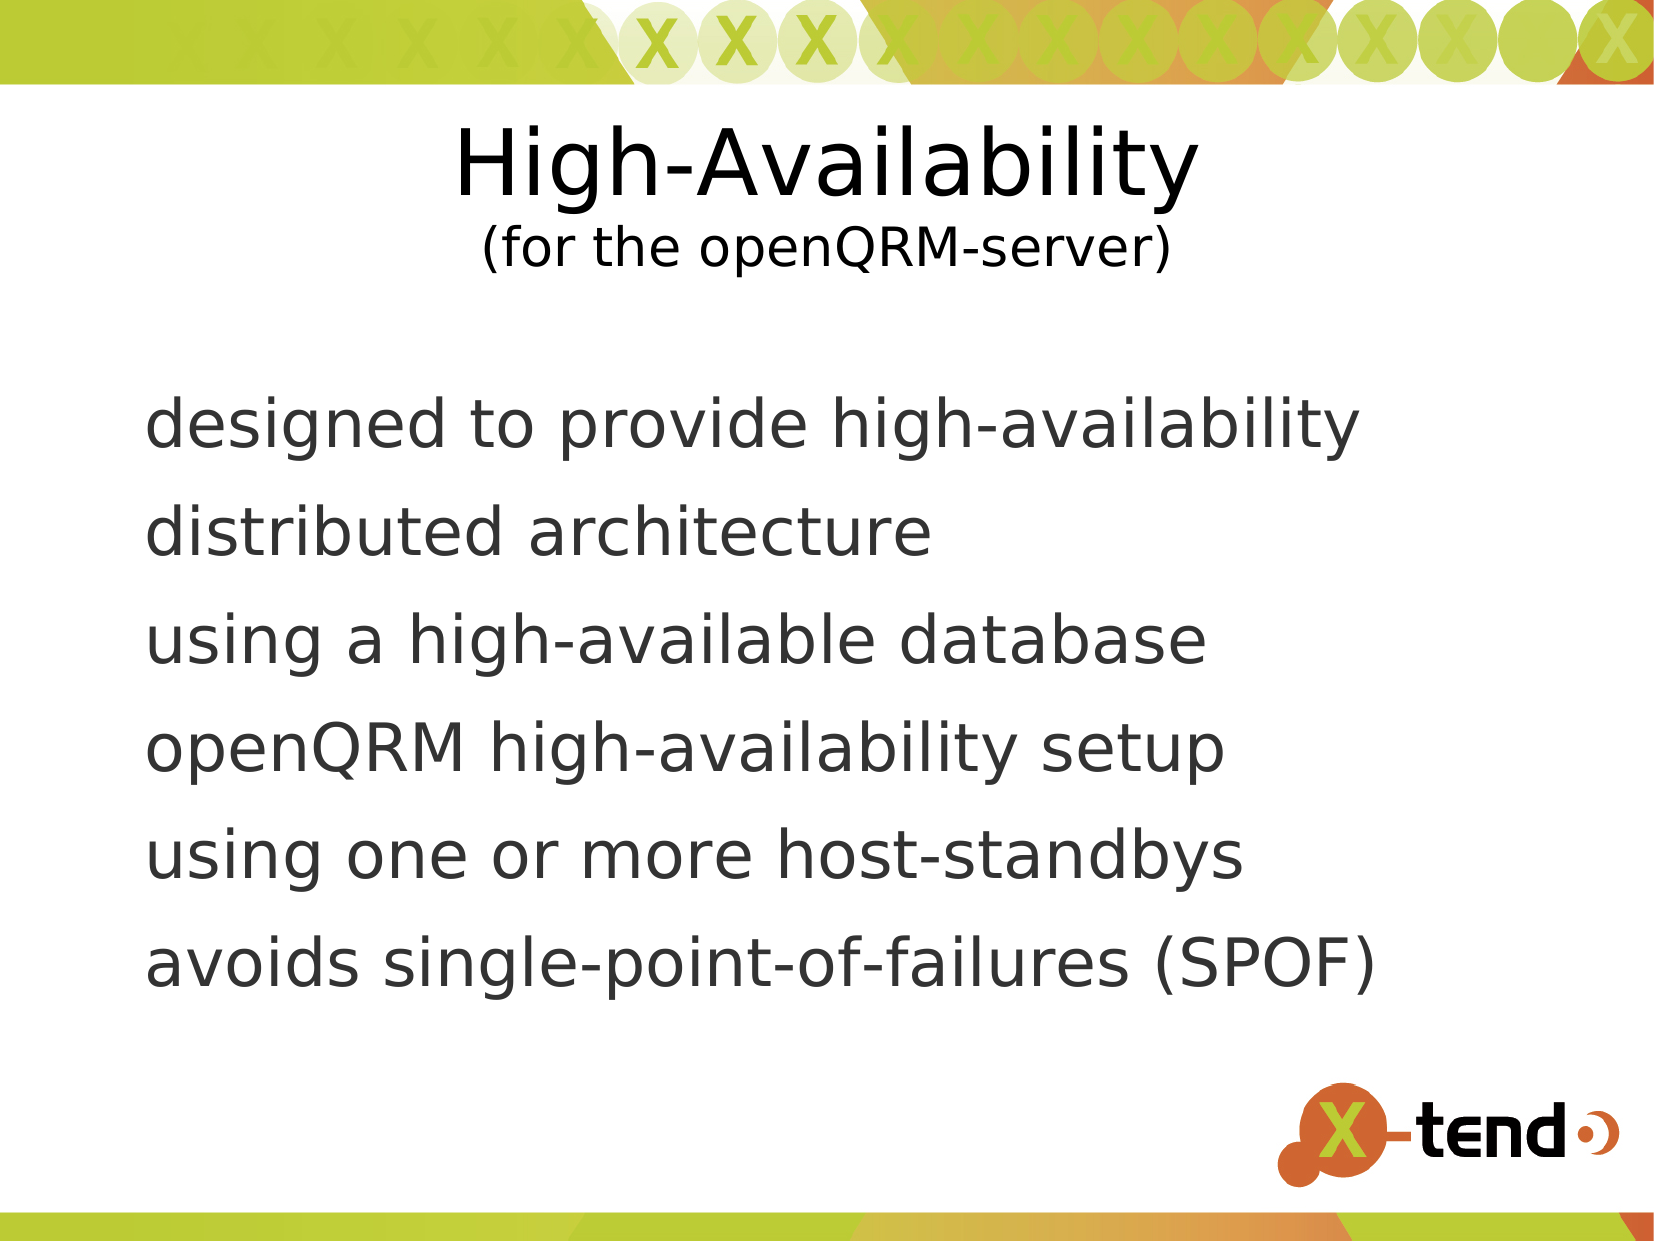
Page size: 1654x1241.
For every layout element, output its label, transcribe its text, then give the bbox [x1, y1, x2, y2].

title High-Availability (for the openQRM-server) [121, 87, 1534, 302]
picture [0, 0, 1654, 1241]
text_box designed to provide high-availability distributed architecture using a high-available database openQRM high-availability setup using one or more host-standbys avoids single-point-of-failures (SPOF) [143, 385, 1602, 1009]
